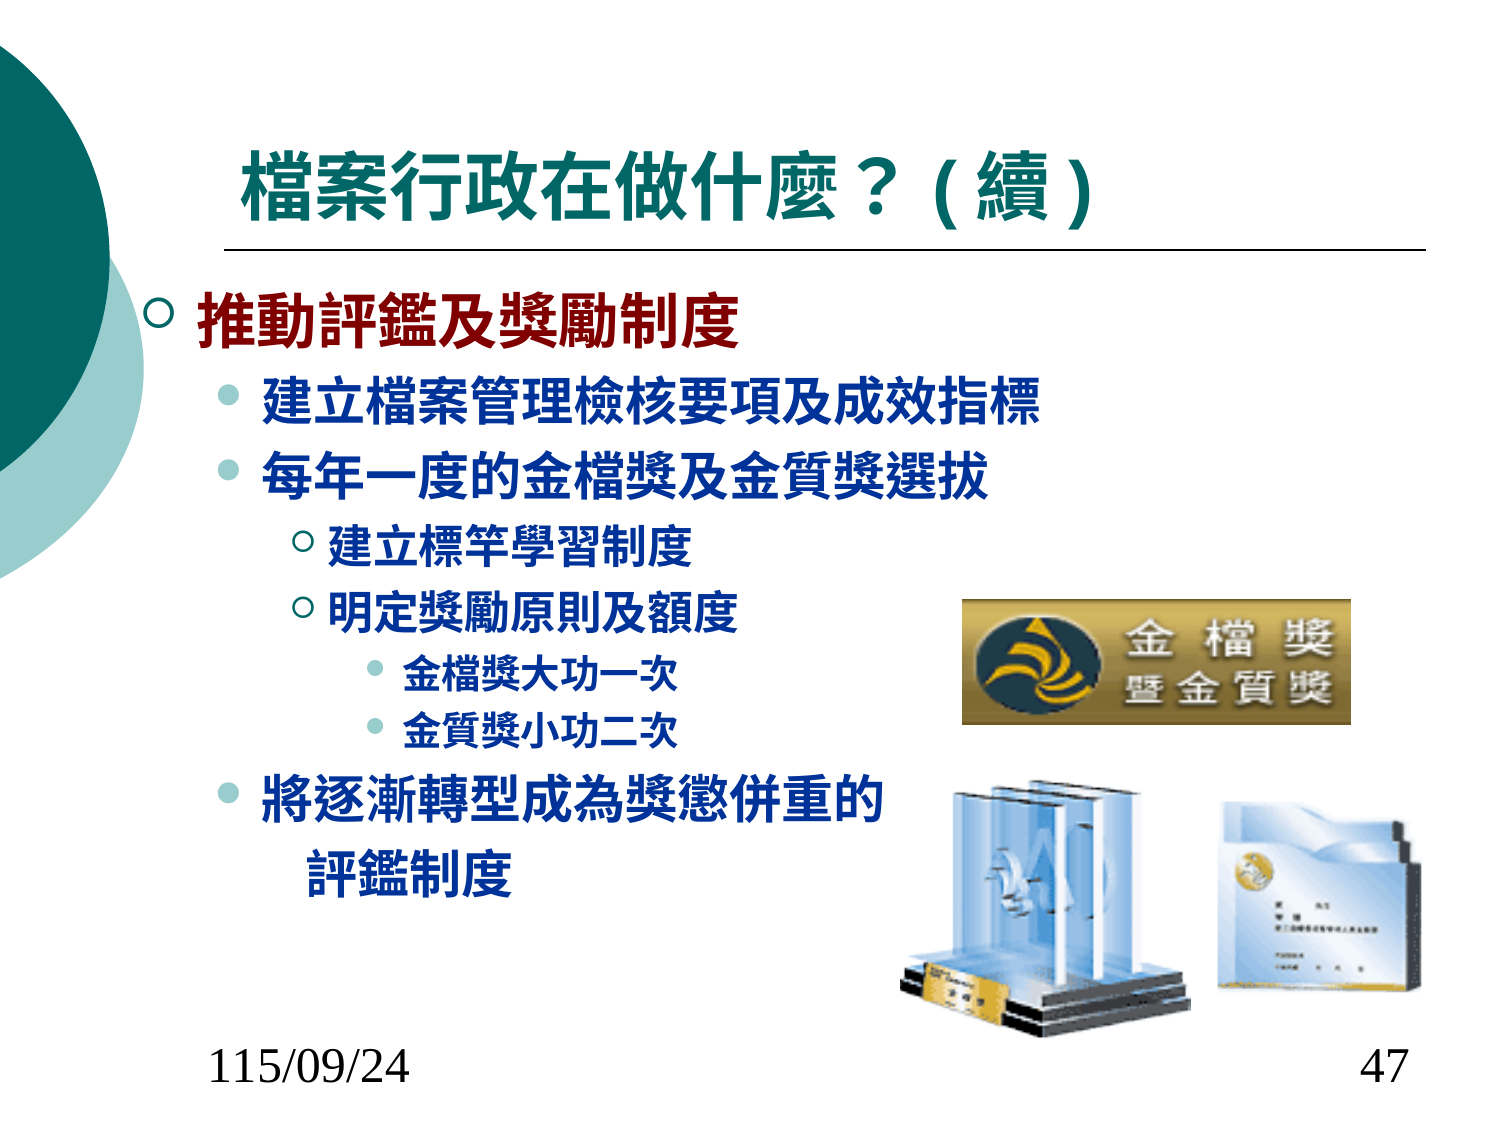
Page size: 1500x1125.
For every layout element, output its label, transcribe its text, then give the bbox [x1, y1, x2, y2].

list 推動評鑑及獎勵制度 建立檔案管理檢核要項及成效指標 每年一度的金檔獎及金質獎選拔 建立標竿學習制度 明定獎勵原則及額度 金檔獎大功一次 金質獎小功二次 將逐漸轉型成為獎懲併重的 評鑑制度 [124, 274, 1401, 1059]
chart [962, 600, 1351, 726]
title 檔案行政在做什麼？(續) [224, 49, 1425, 237]
chart [900, 750, 1191, 1041]
chart [1200, 774, 1438, 1013]
